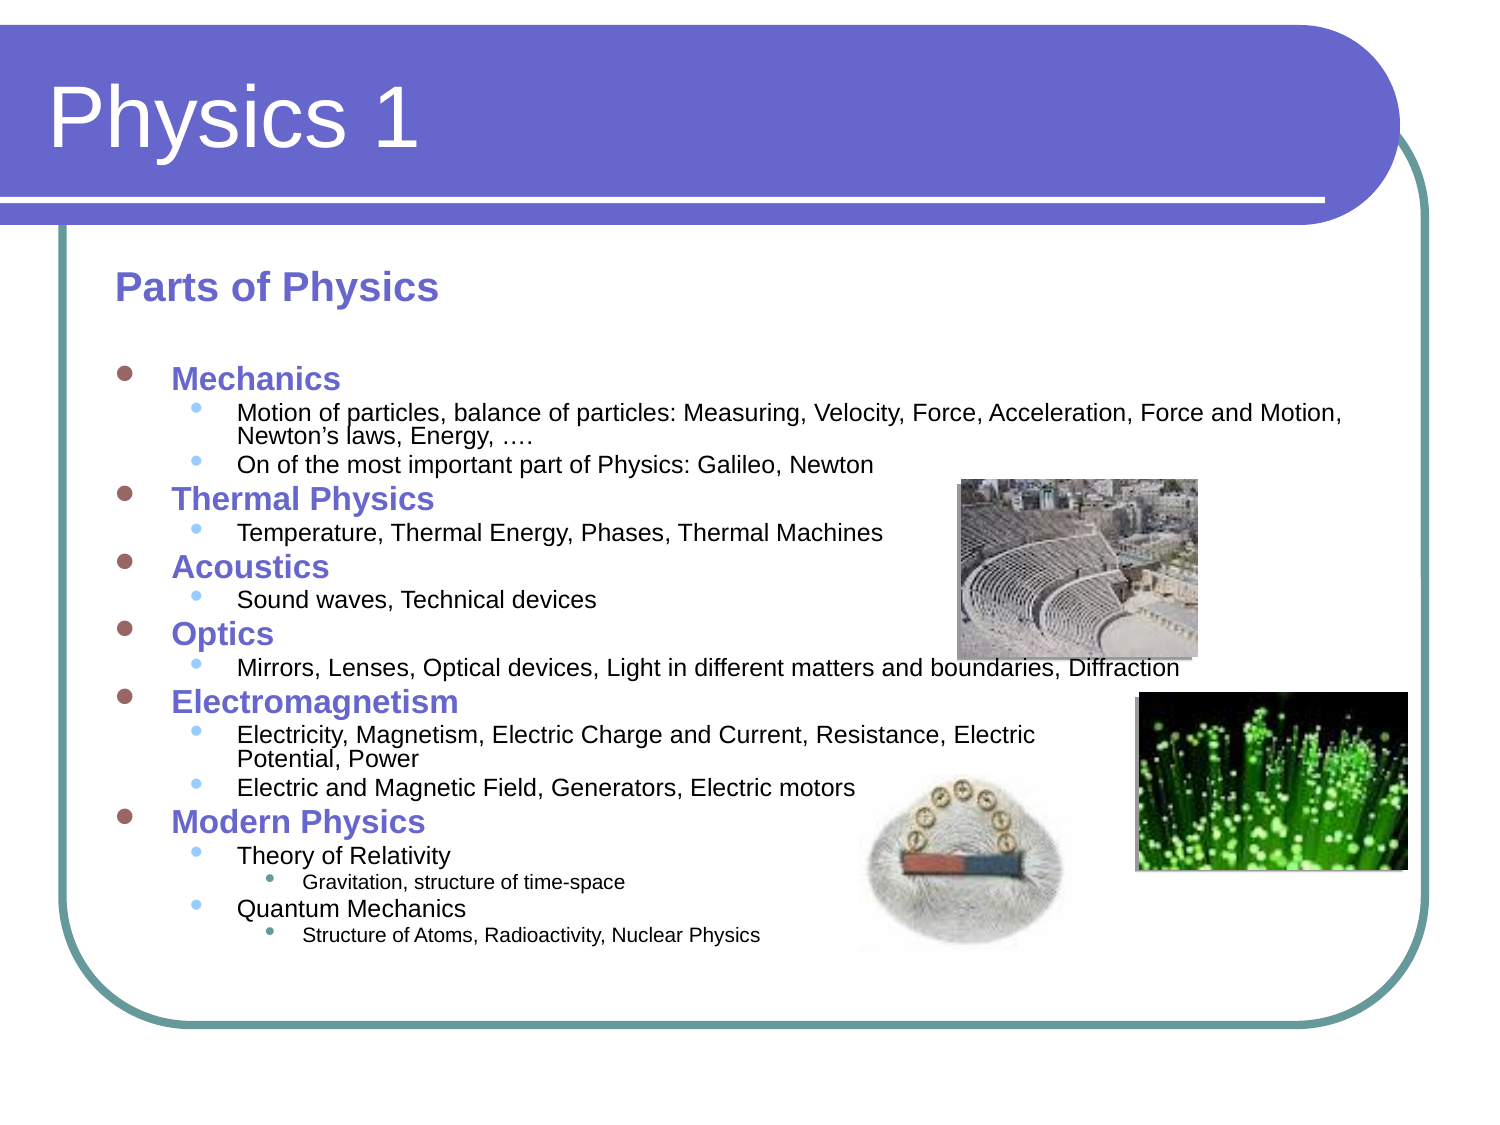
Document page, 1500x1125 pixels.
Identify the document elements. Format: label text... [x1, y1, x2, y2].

picture [1139, 692, 1408, 870]
picture [961, 479, 1198, 657]
picture [859, 774, 1073, 953]
title Physics 1 [32, 37, 1347, 188]
list Parts of Physics Mechanics Motion of particles, balance of particles: Measuring, Velocity, Force, Acceleration, Force and Motion, Newton’s laws, Energy, …. On of the most important part of Physics: Galileo, Newton Thermal Physics Temperature, Thermal Energy, Phases, Thermal Machines Acoustics Sound waves, Technical devices Optics Mirrors, Lenses, Optical devices, Light in different matters and boundaries, Diffraction Electromagnetism Electricity, Magnetism, Electric Charge and Current, Resistance, Electric Potential, Power Electric and Magnetic Field, Generators, Electric motors Modern Physics Theory of Relativity Gravitation, structure of time-space Quantum Mechanics Structure of Atoms, Radioactivity, Nuclear Physics [99, 262, 1400, 988]
